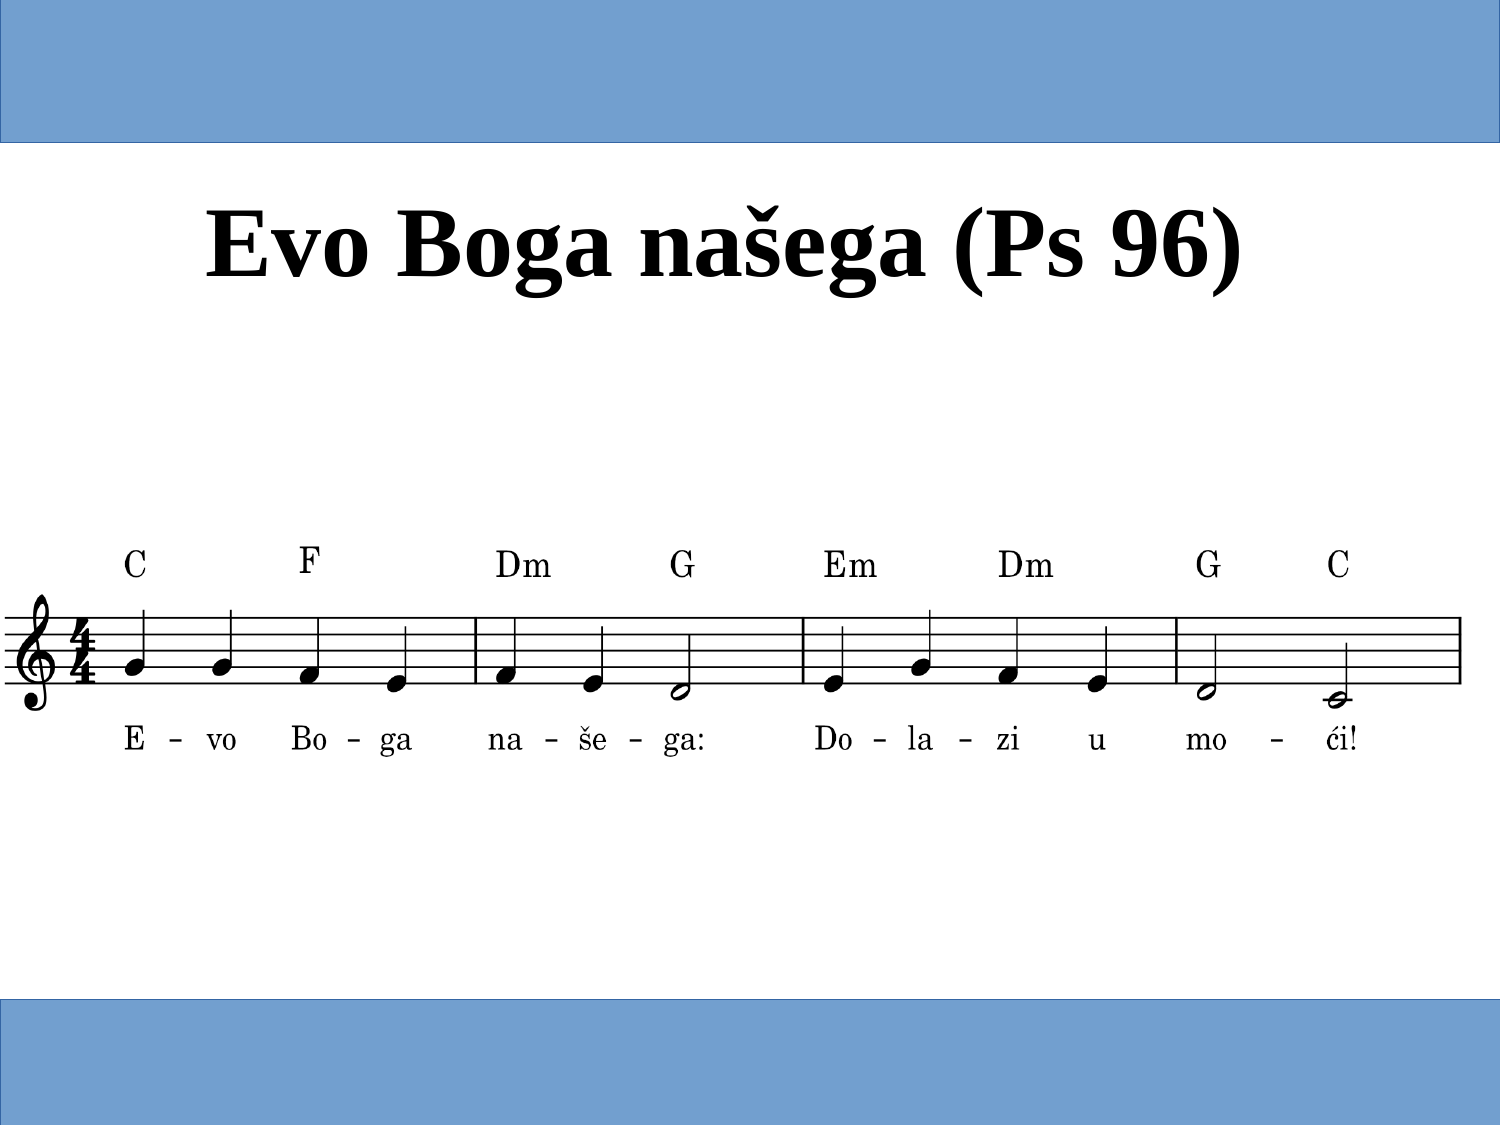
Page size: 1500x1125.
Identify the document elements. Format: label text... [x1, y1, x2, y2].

text_box Evo Boga našega (Ps 96) [87, 99, 1363, 374]
picture [0, 527, 1477, 798]
